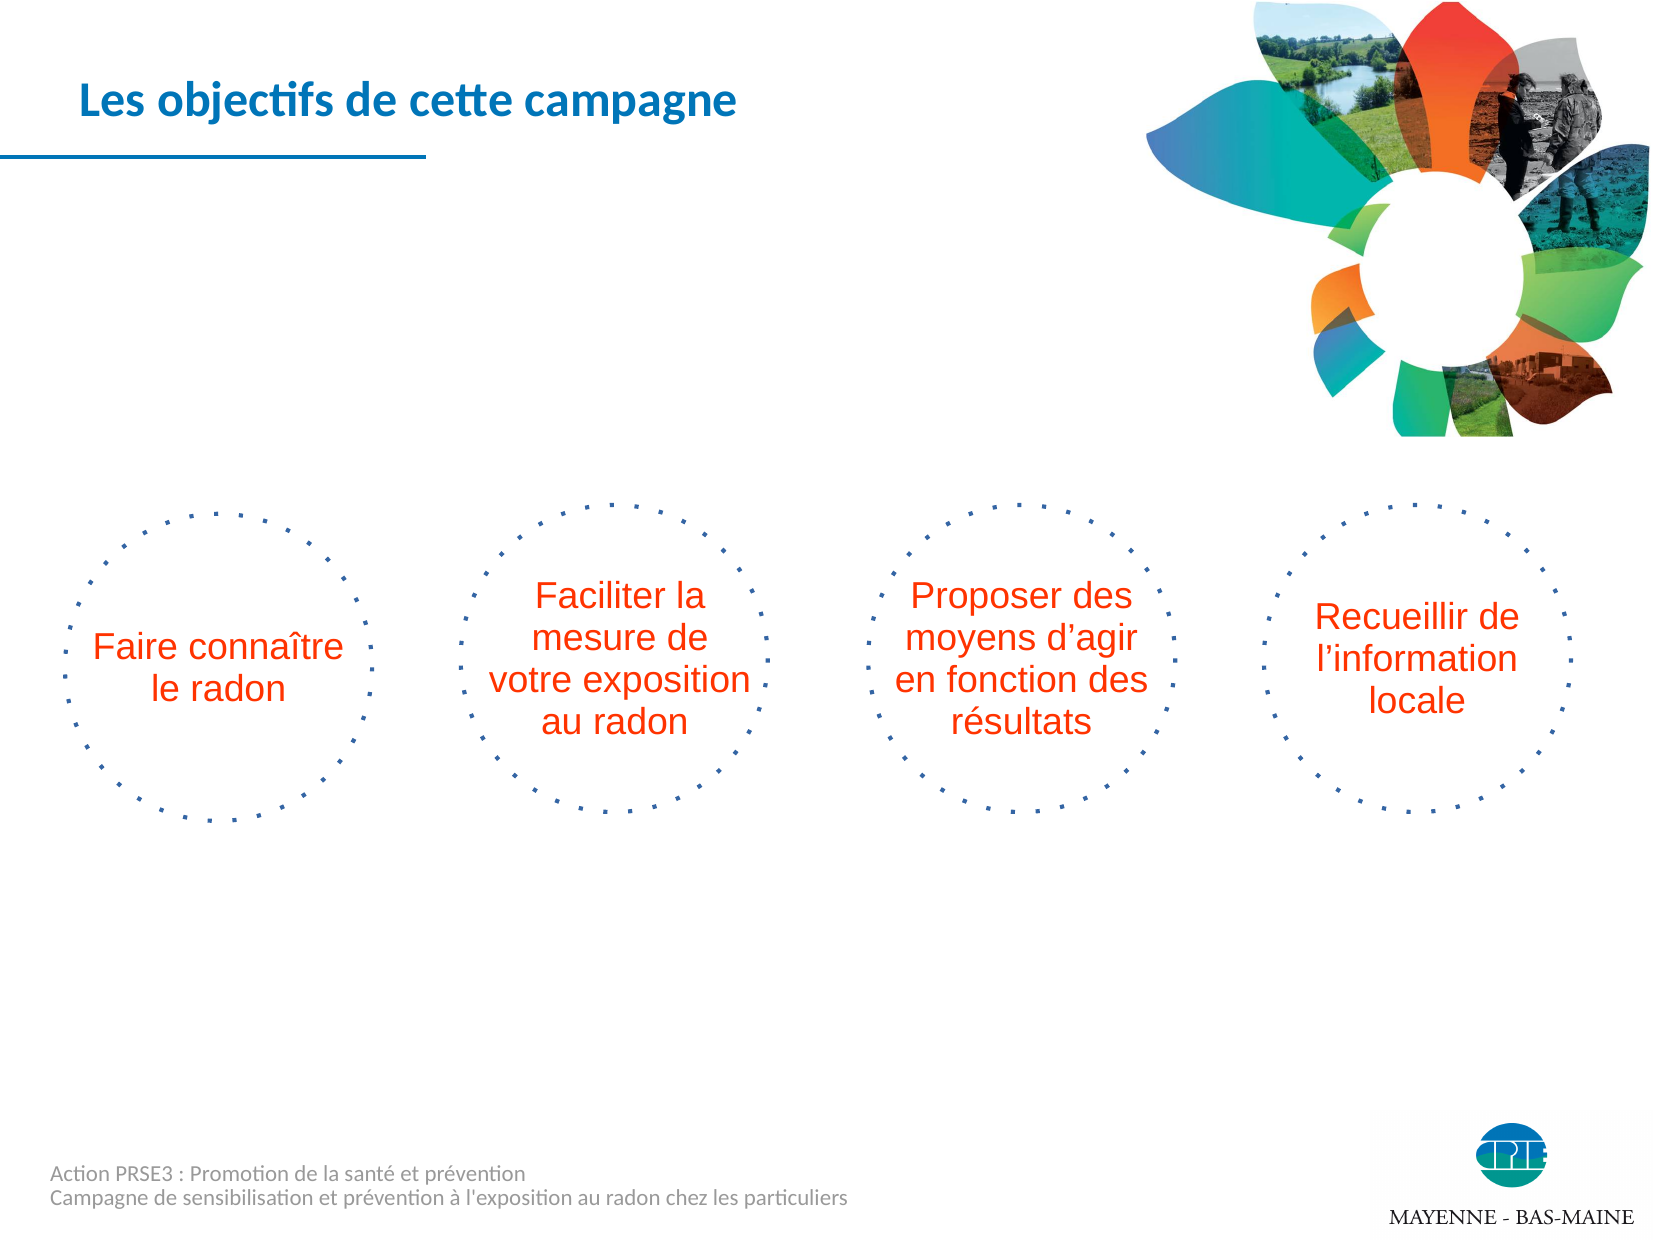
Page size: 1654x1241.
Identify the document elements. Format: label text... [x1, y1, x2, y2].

picture [1130, 1, 1652, 438]
picture [1370, 1110, 1654, 1240]
text_box Action PRSE3 : Promotion de la santé et prévention Campagne de sensibilisation et prévention à l'exposition au radon chez les particuliers [35, 1157, 1070, 1229]
text_box Recueillir de l’information locale [1269, 588, 1565, 730]
text_box Faire connaître le radon [70, 617, 367, 759]
text_box Les objectifs de cette campagne [64, 58, 1130, 135]
text_box Proposer des moyens d’agir en fonction des résultats [873, 567, 1170, 751]
text_box Faciliter la mesure de votre exposition au radon [472, 567, 768, 751]
